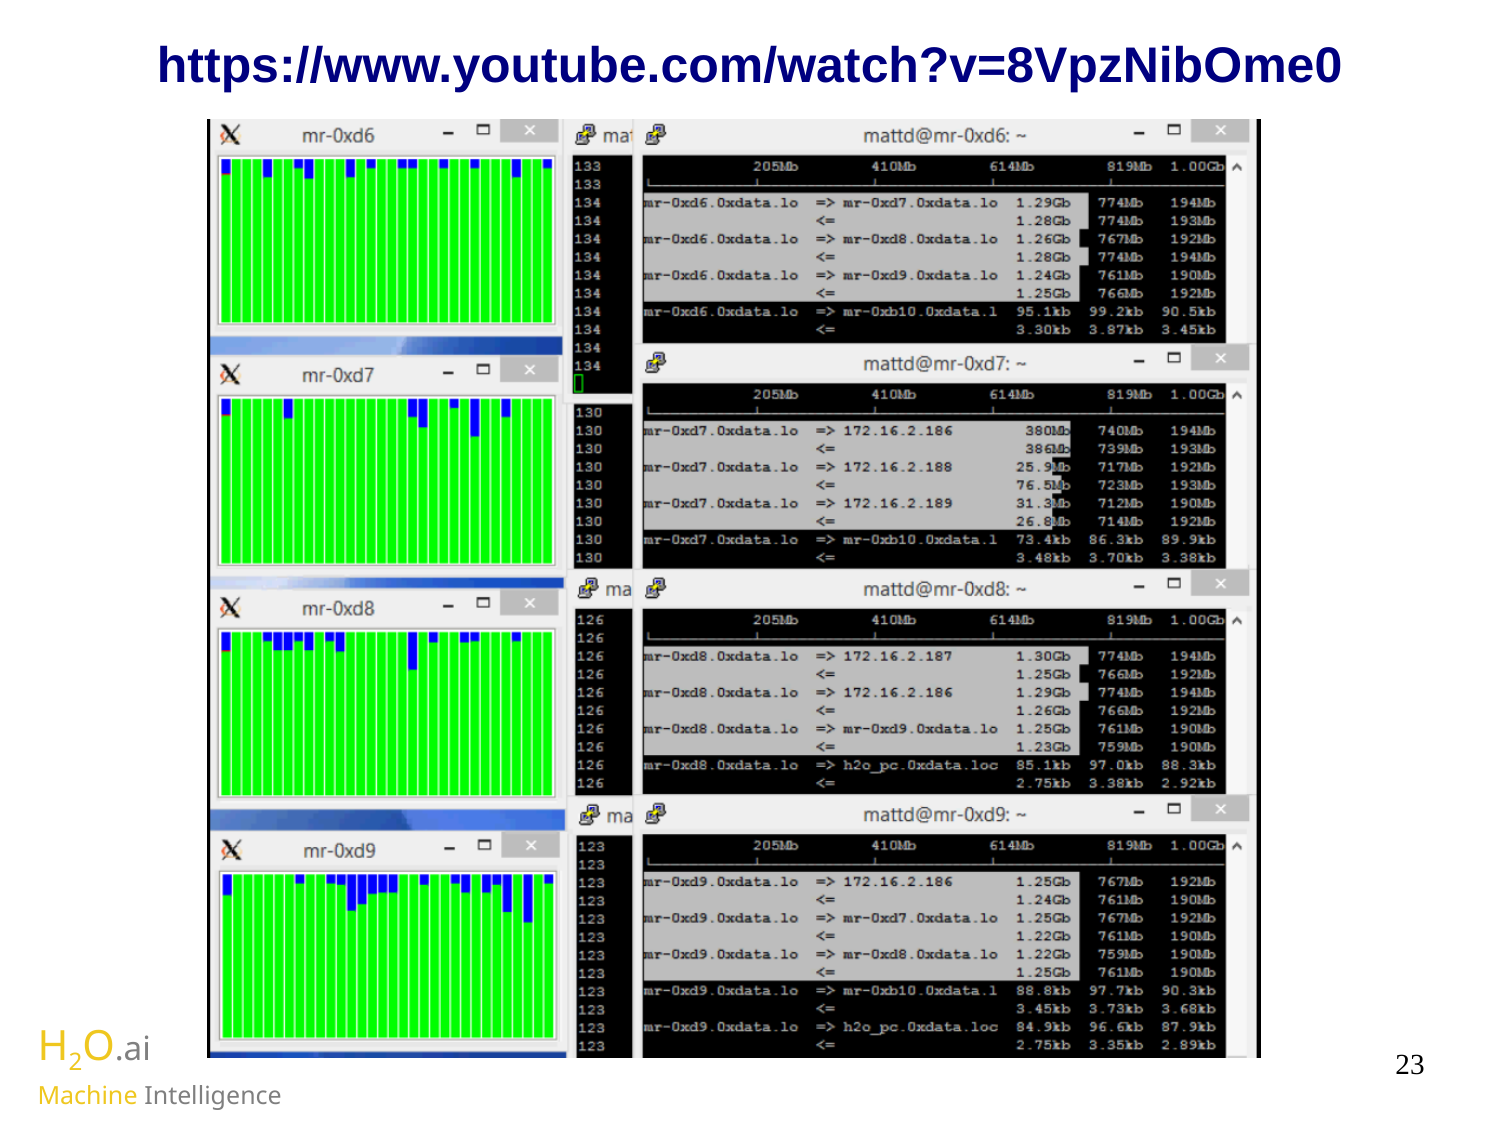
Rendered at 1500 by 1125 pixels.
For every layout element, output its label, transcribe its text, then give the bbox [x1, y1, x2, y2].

text_box https://www.youtube.com/watch?v=8VpzNibOme0 [27, 29, 1473, 102]
picture [207, 119, 1261, 1058]
